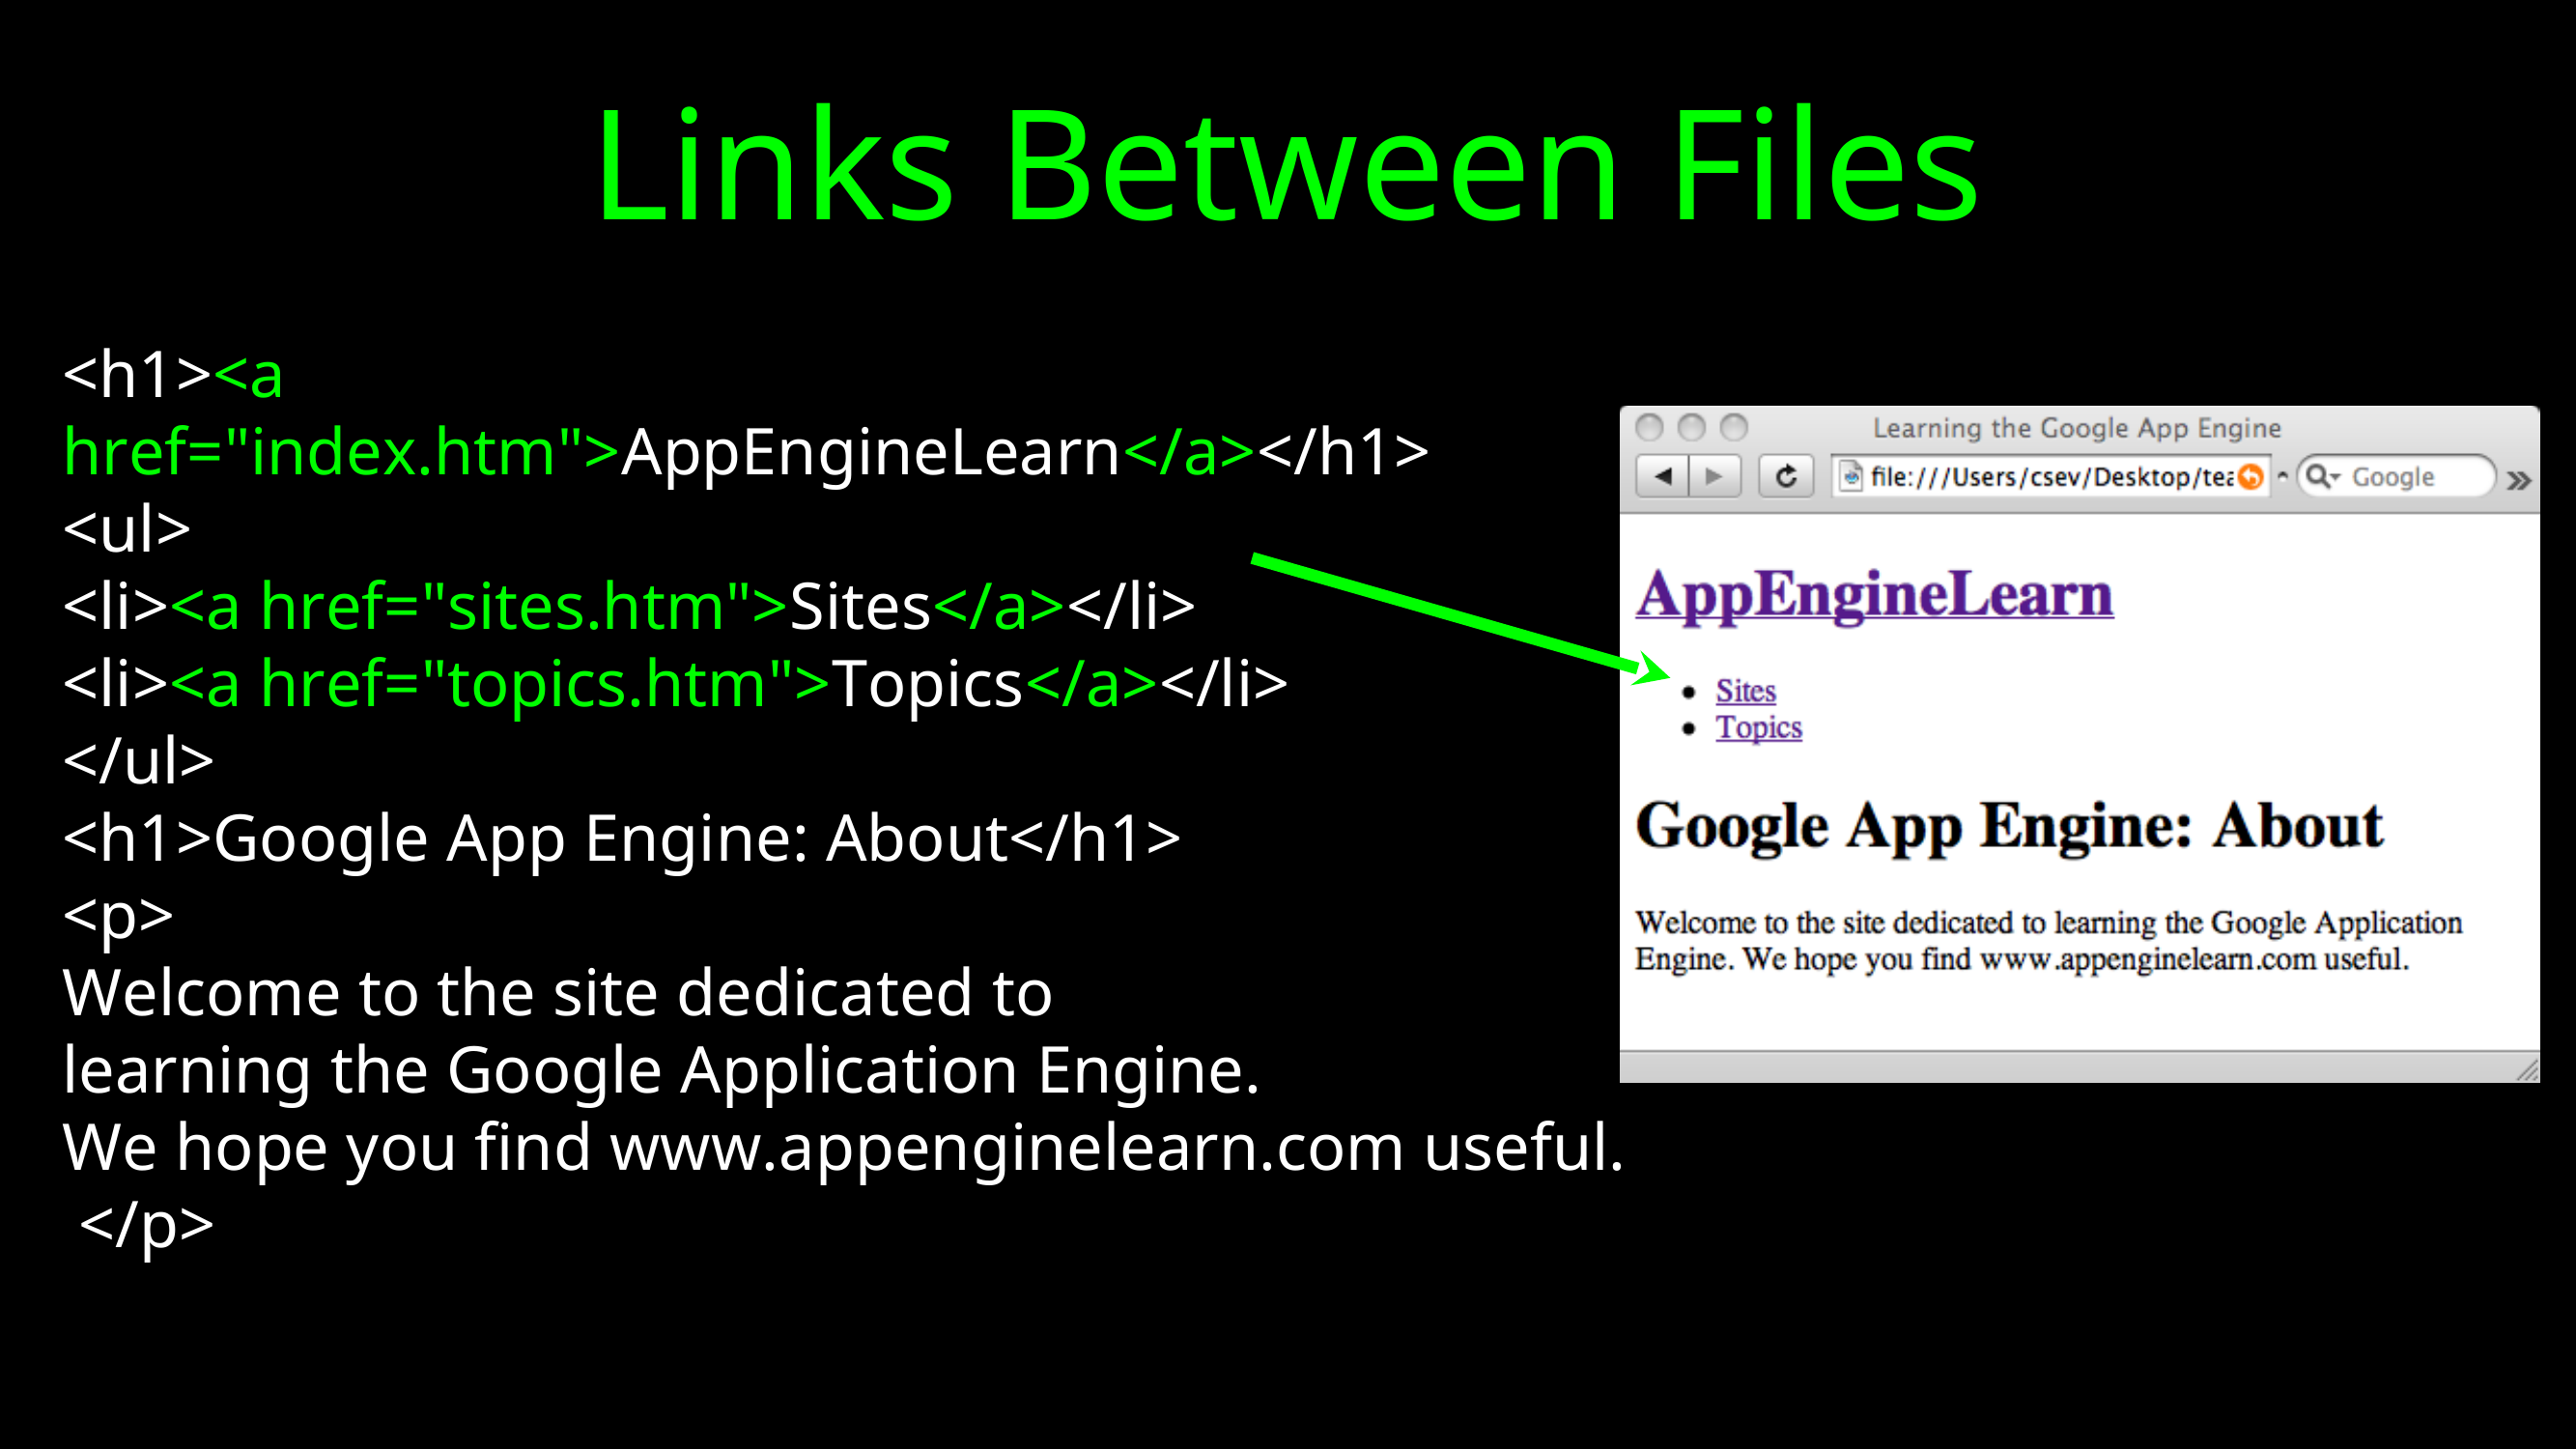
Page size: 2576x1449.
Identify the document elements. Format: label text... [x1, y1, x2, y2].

text_box <h1><a href="index.htm">AppEngineLearn</a></h1> <ul> <li><a href="sites.htm">Sites</a></li> <li><a href="topics.htm">Topics</a></li> </ul> <h1>Google App Engine: About</h1> <p> Welcome to the site dedicated to learning the Google Application Engine. We hope you find www.appenginelearn.com useful. </p> [62, 368, 1649, 1226]
picture [1649, 406, 2540, 1083]
title Links Between Files [183, 38, 2392, 280]
